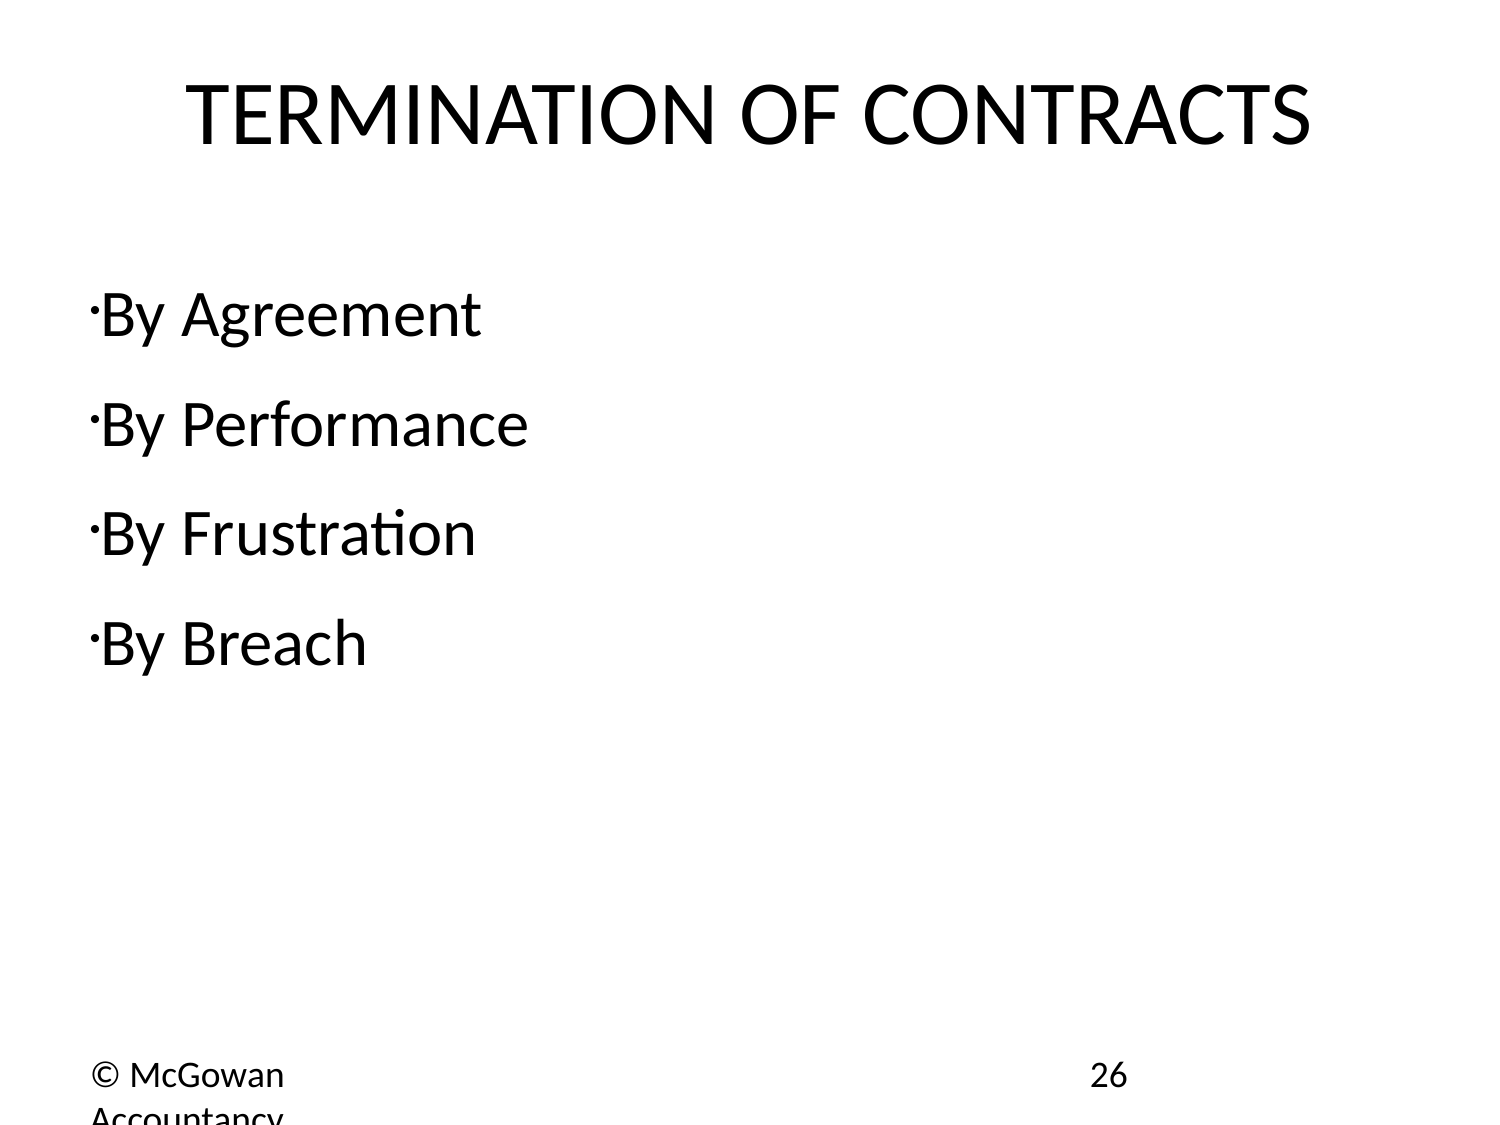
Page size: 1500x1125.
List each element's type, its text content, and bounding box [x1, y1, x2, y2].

text_box © McGowan Accountancy Services [75, 1042, 425, 1103]
title TERMINATION OF CONTRACTS [75, 45, 1425, 233]
list By Agreement By Performance By Frustration By Breach [75, 262, 1425, 1005]
text_box [1074, 1042, 1425, 1103]
